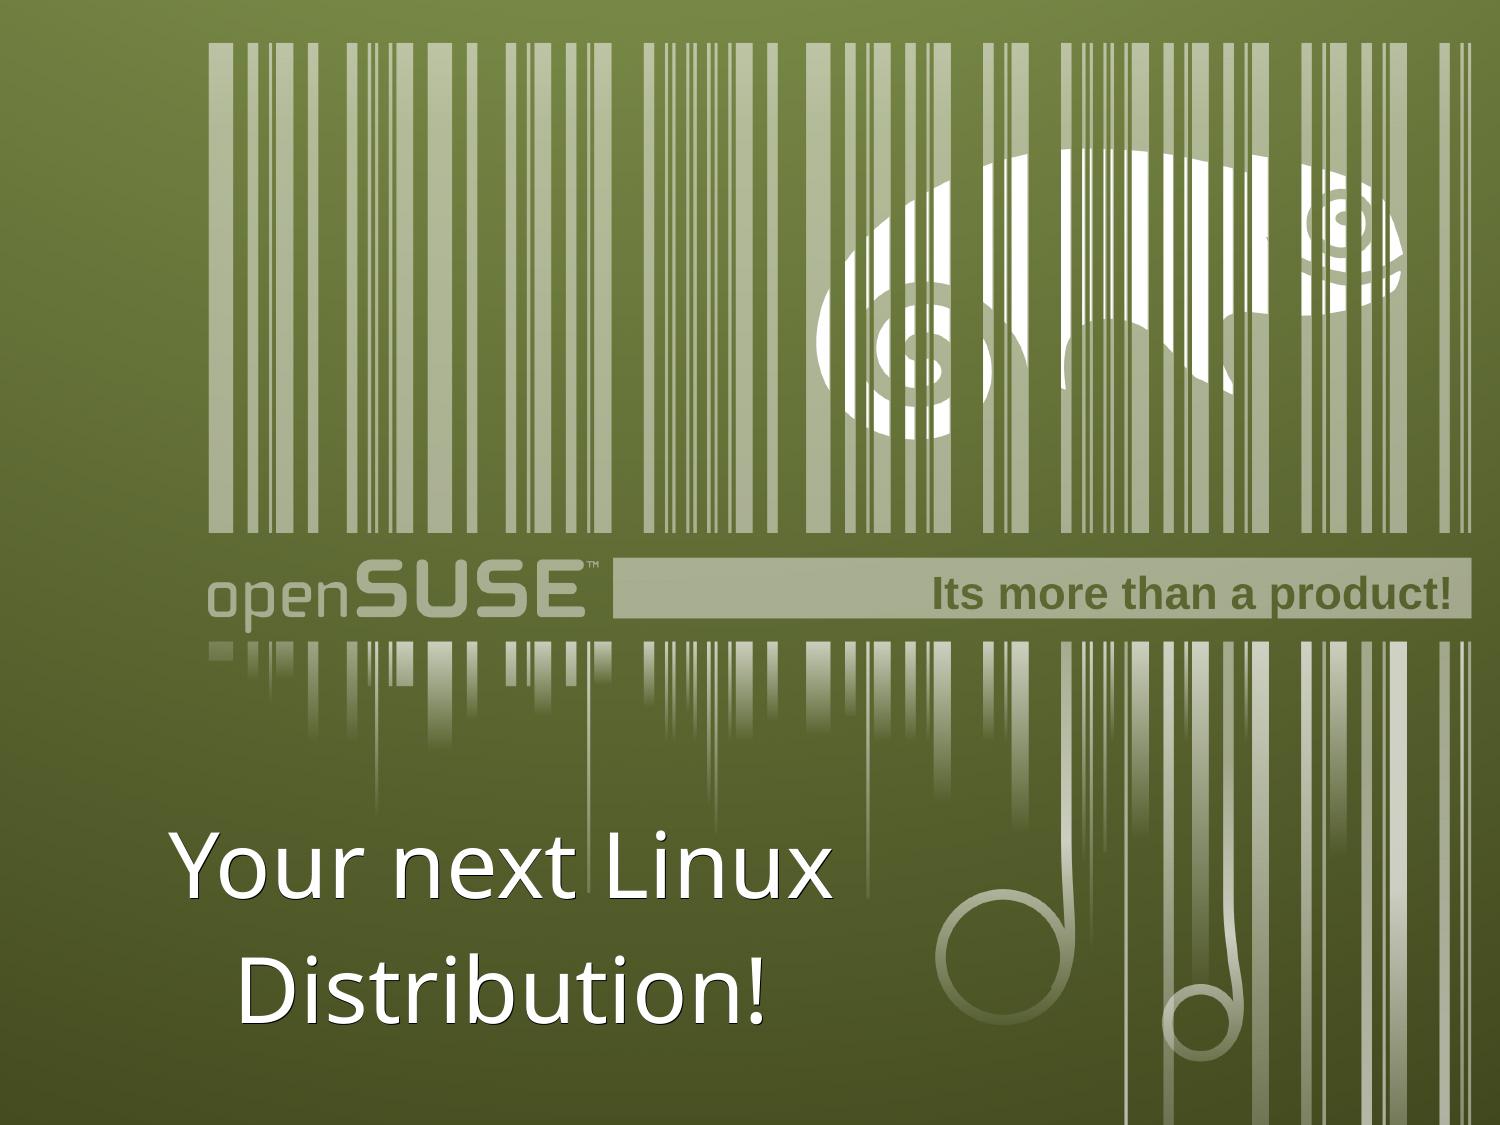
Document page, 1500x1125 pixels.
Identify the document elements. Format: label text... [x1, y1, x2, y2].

picture [0, 0, 1500, 1125]
title Your next Linux Distribution! [118, 797, 886, 1054]
